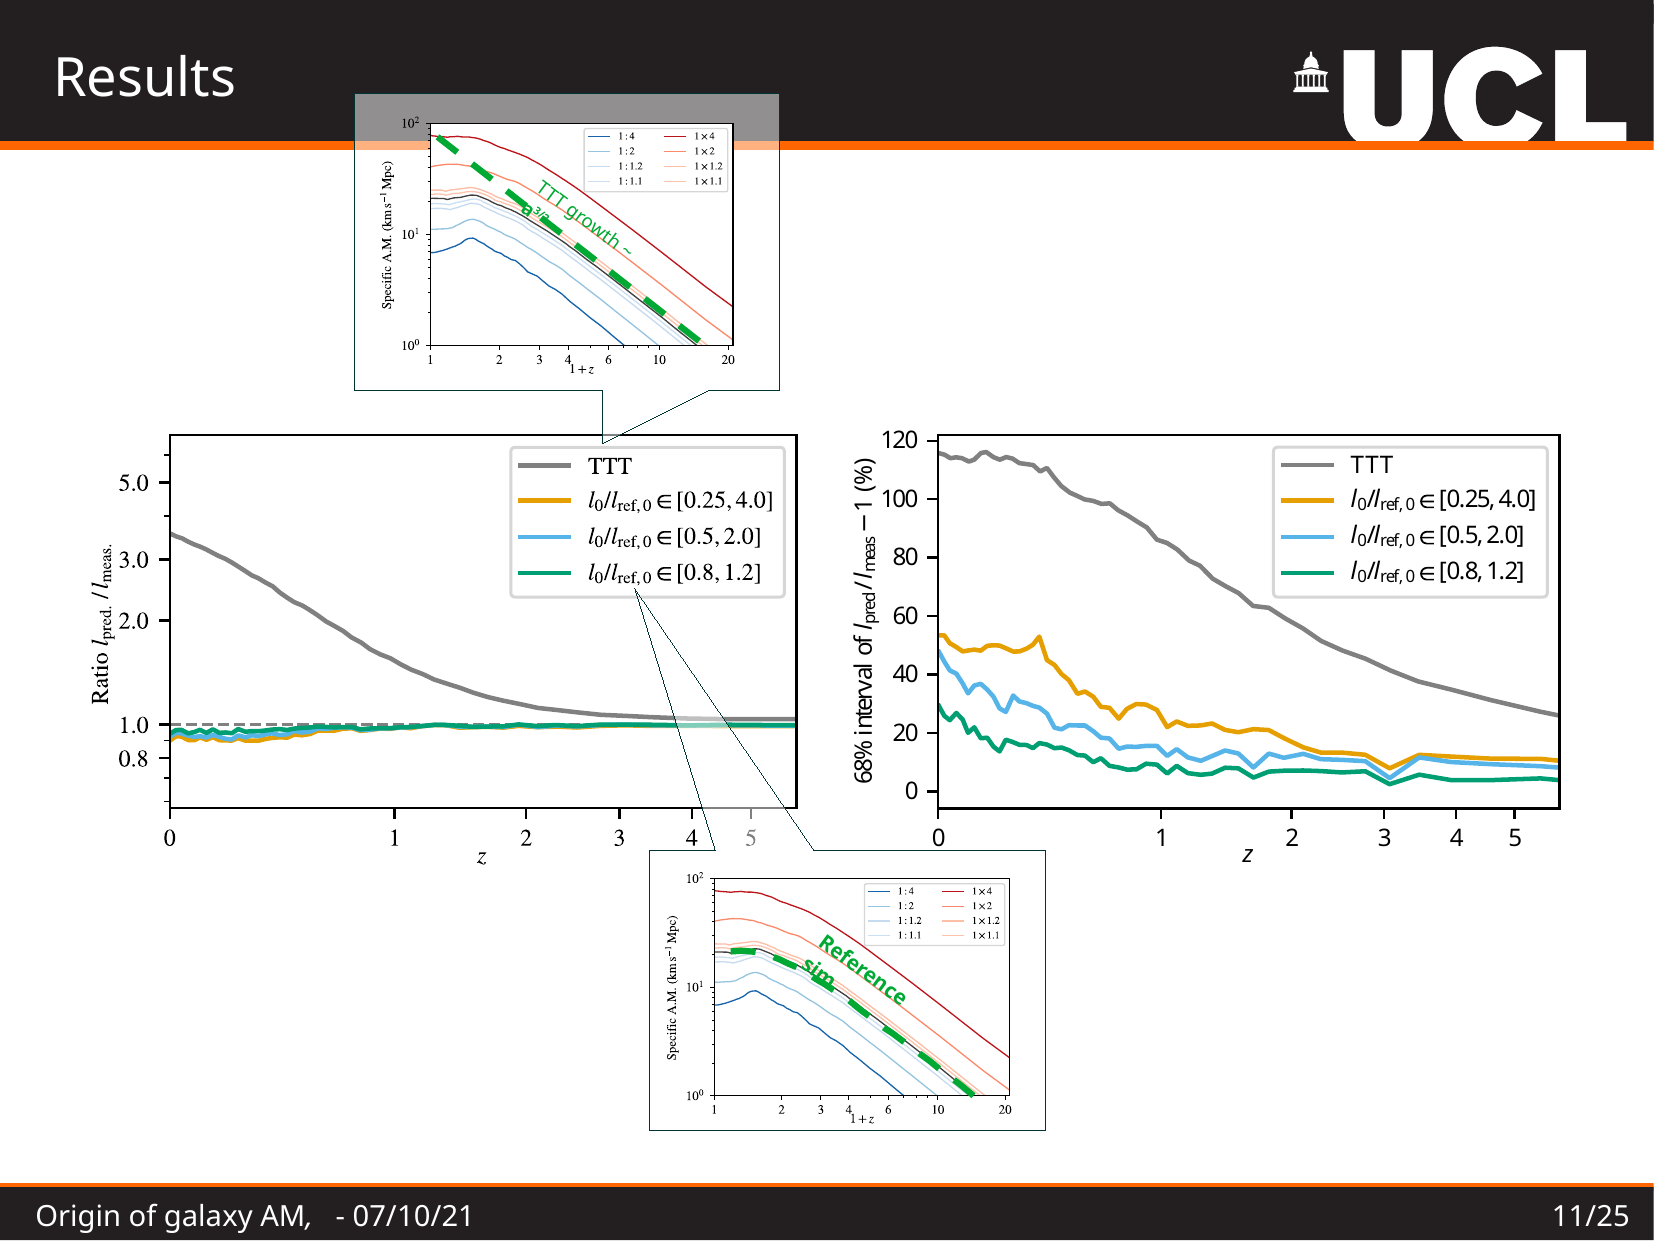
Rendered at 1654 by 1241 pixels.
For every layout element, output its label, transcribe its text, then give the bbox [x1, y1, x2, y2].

picture [845, 424, 1572, 875]
picture [651, 859, 1027, 1141]
text_box [354, 93, 780, 391]
text_box [602, 392, 706, 444]
picture [366, 103, 750, 392]
text_box Reference sim [790, 925, 948, 1054]
text_box [634, 588, 1046, 1131]
text_box TTT growth ~ a3/2 [509, 171, 669, 303]
title Results [0, 0, 1329, 152]
picture [82, 424, 809, 875]
